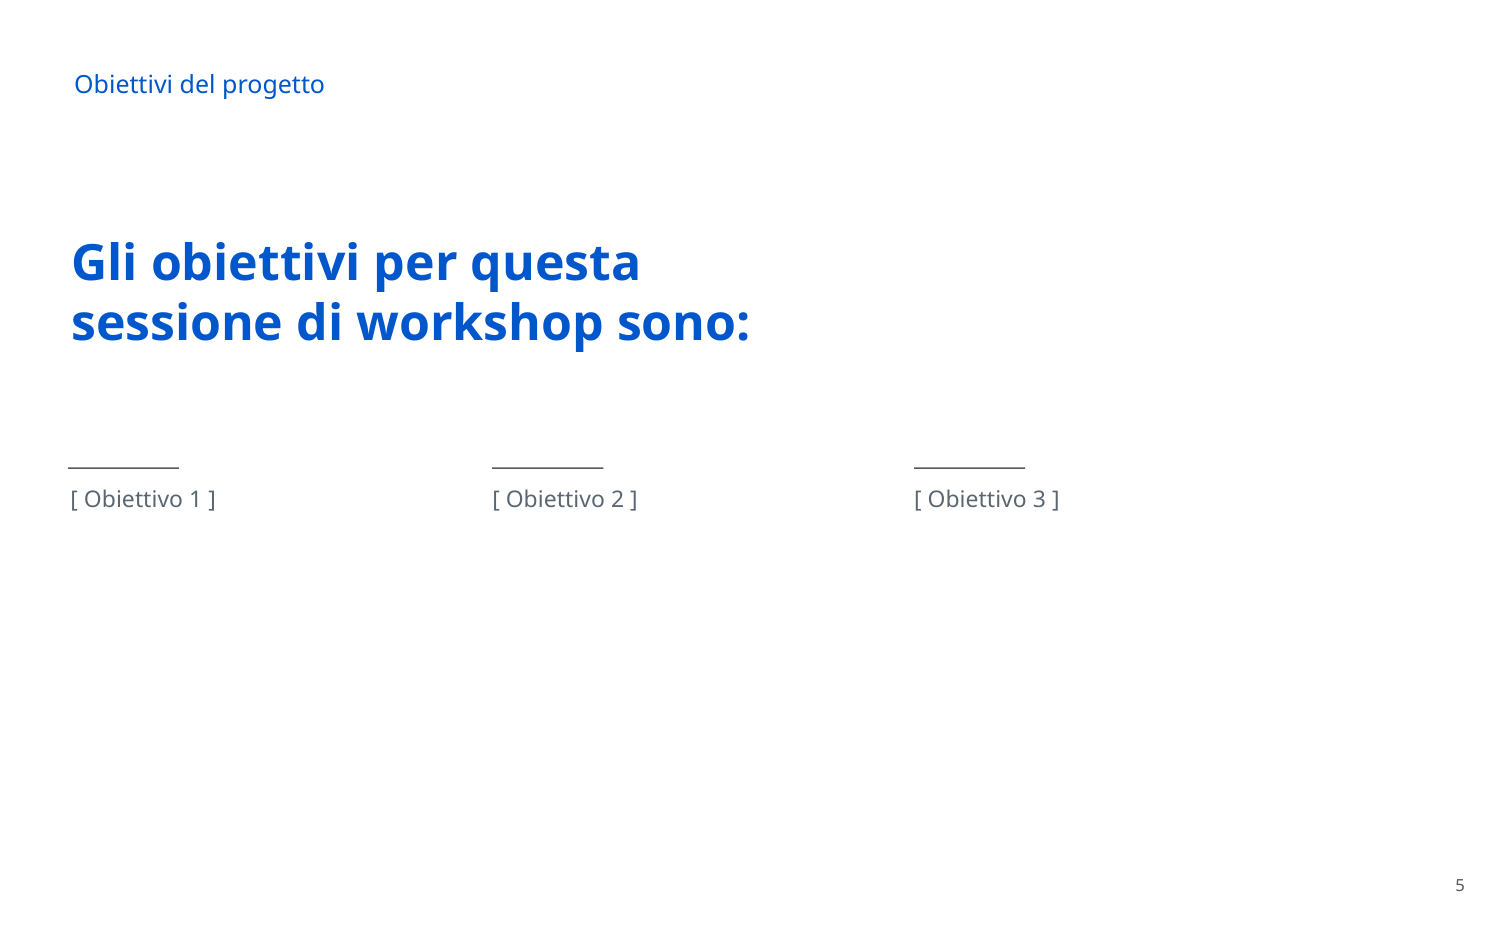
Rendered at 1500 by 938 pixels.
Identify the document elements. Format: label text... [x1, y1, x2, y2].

slide_number <number> [1389, 849, 1480, 922]
text_box [ Obiettivo 3 ] [899, 466, 1248, 685]
text_box Gli obiettivi per questa sessione di workshop sono: [56, 215, 791, 360]
text_box Obiettivi del progetto [59, 58, 696, 110]
text_box [ Obiettivo 2 ] [477, 466, 826, 685]
text_box [ Obiettivo 1 ] [55, 466, 429, 685]
